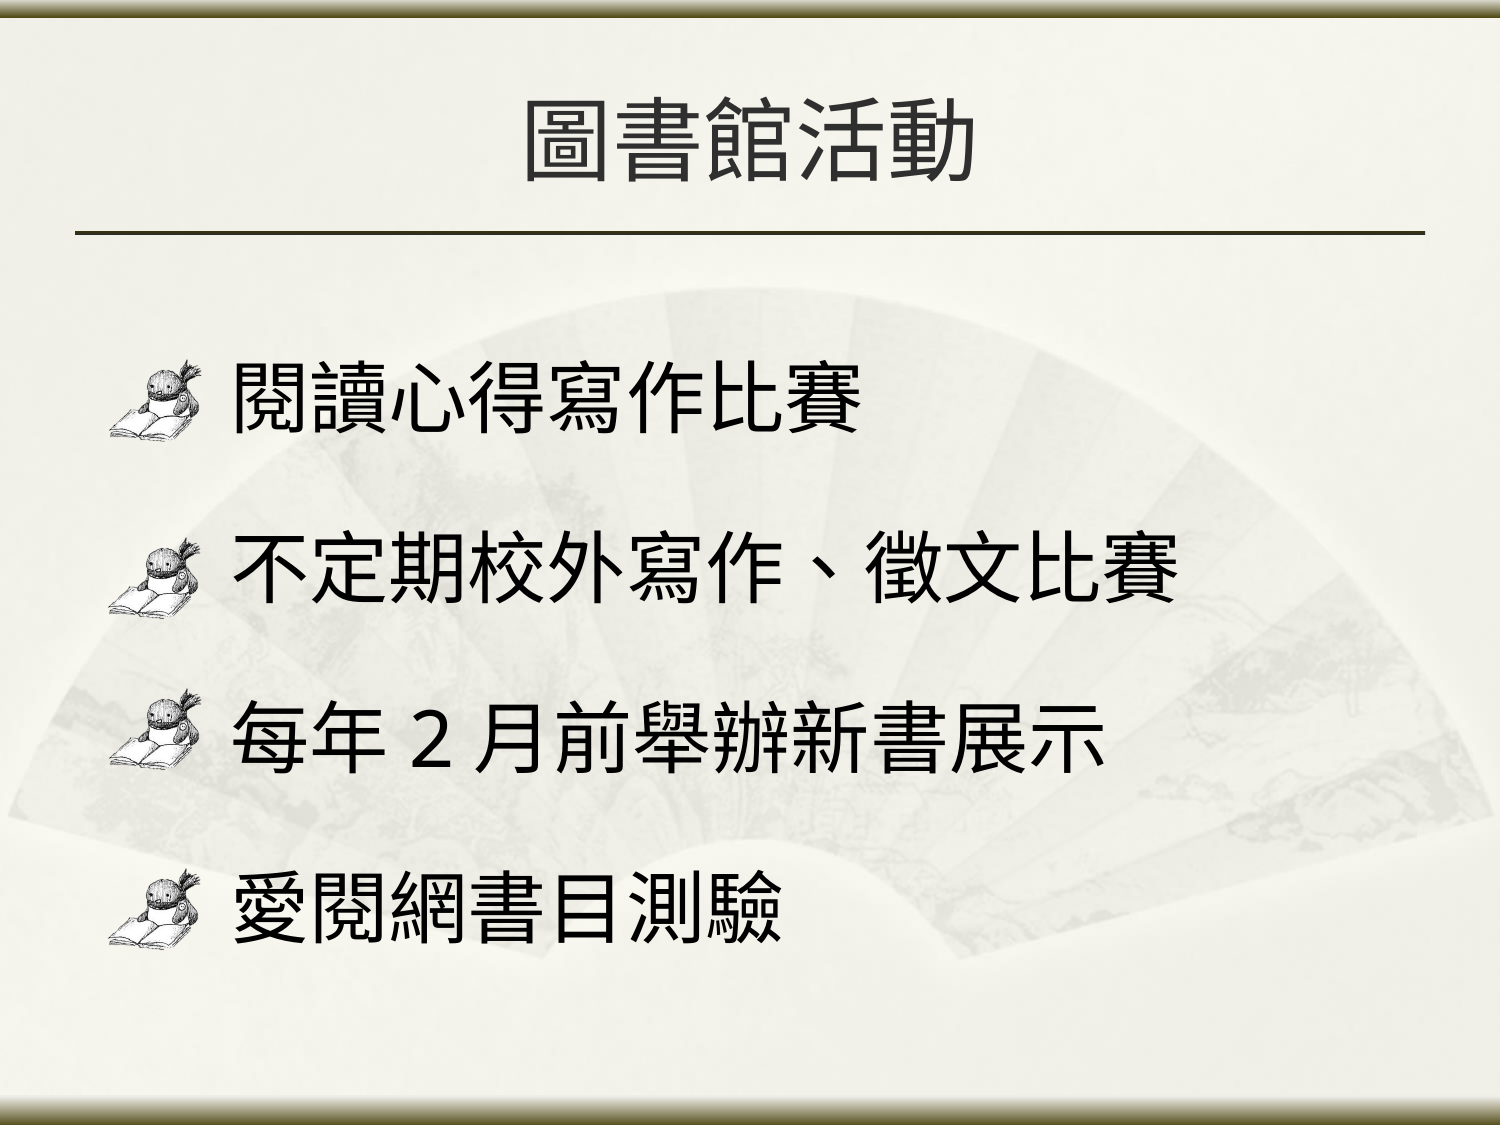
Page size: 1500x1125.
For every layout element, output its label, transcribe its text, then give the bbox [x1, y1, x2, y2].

picture [96, 666, 219, 780]
picture [95, 515, 218, 629]
text_box 閱讀心得寫作比賽 不定期校外寫作、徵文比賽 每年2月前舉辦新書展示 愛閱網書目測驗 [77, 255, 1447, 1047]
picture [95, 846, 218, 960]
picture [96, 338, 219, 452]
title 圖書館活動 [75, 44, 1426, 232]
